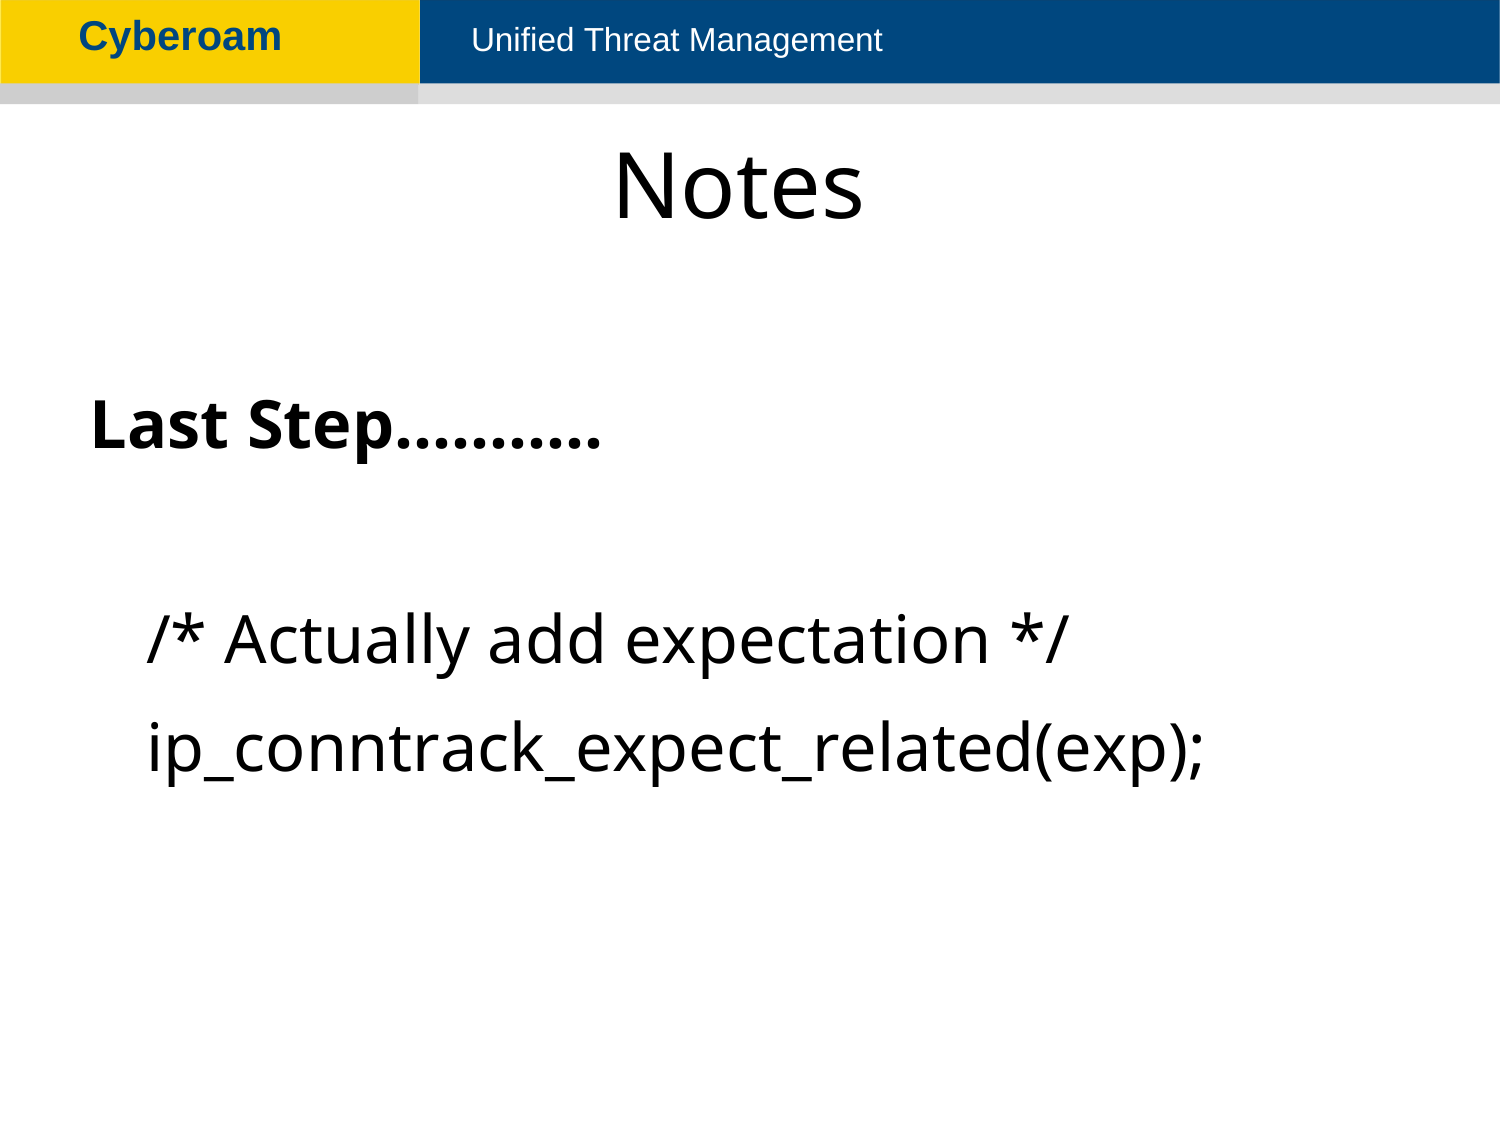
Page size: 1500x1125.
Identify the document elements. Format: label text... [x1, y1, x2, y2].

list Last Step……….. /* Actually add expectation */ ip_conntrack_expect_related(exp); [75, 262, 1426, 1063]
title Notes [75, 112, 1426, 240]
picture [0, 0, 1500, 83]
